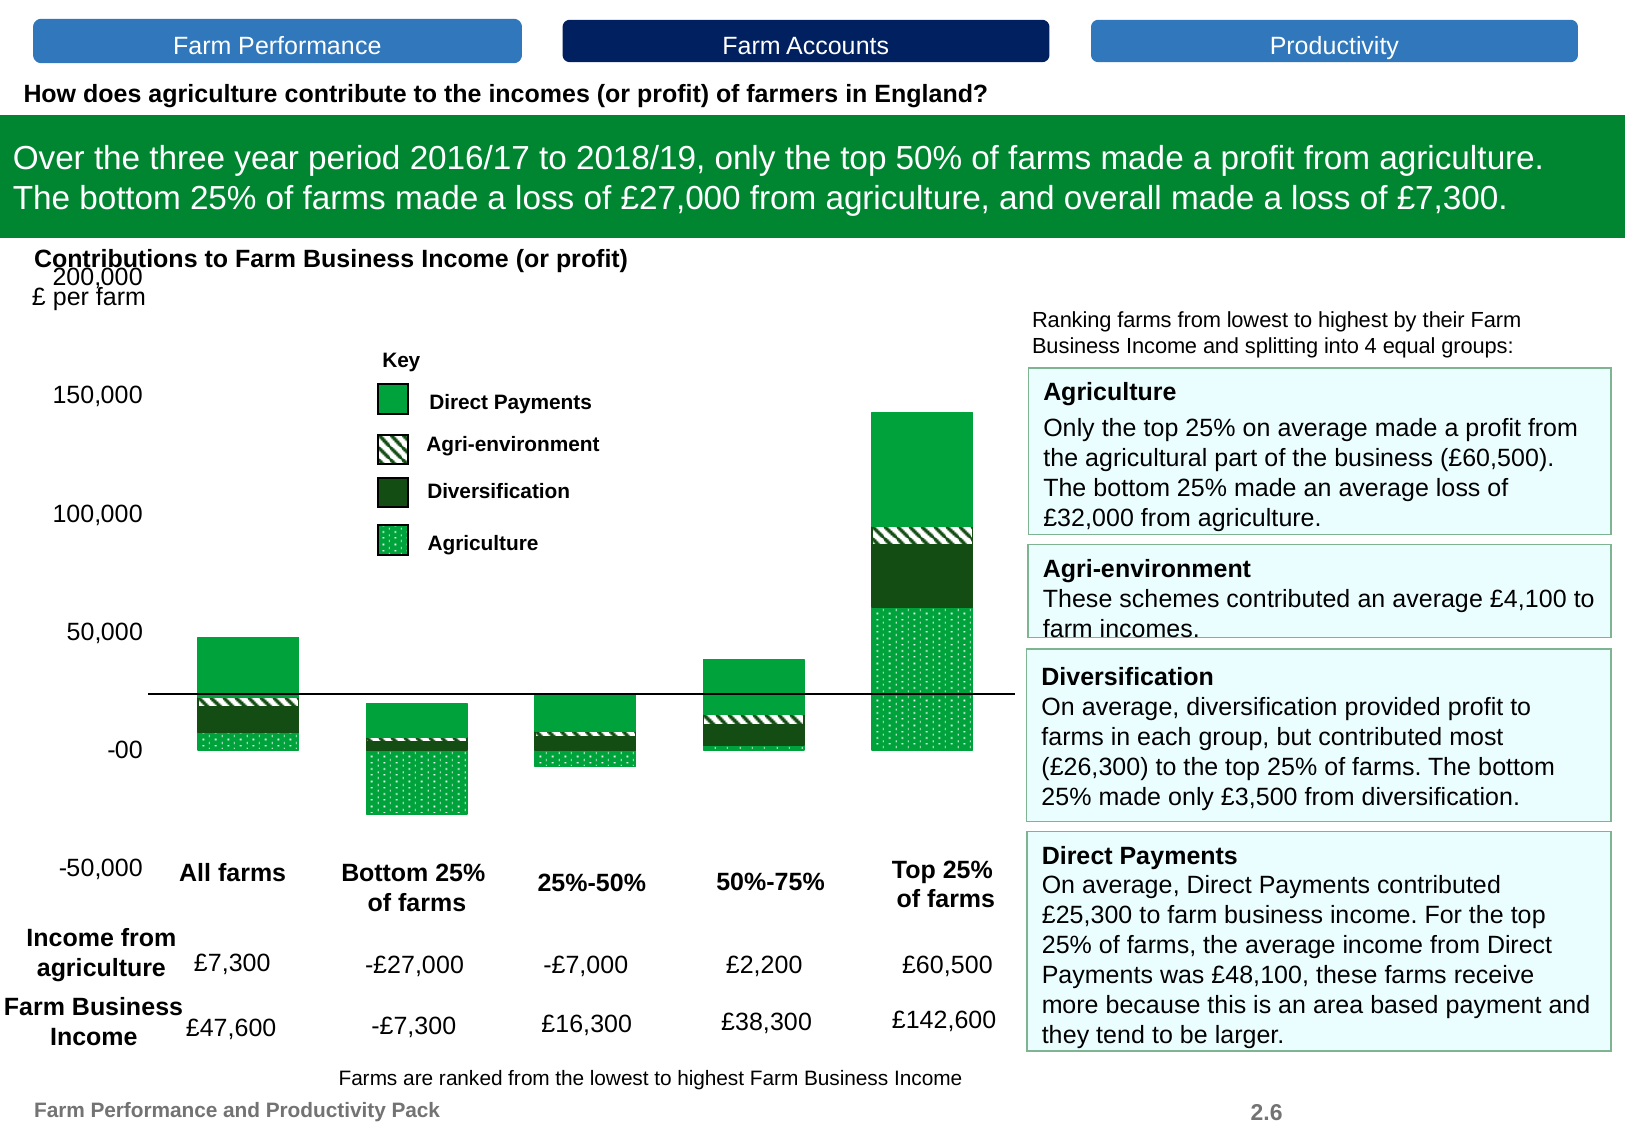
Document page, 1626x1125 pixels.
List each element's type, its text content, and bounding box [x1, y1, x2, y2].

text_box Key [362, 338, 440, 380]
text_box Diversification [342, 470, 656, 511]
text_box [378, 435, 408, 464]
text_box Top 25% of farms [848, 853, 1026, 913]
text_box Farm Accounts [562, 19, 1050, 63]
text_box Diversification On average, diversification provided profit to farms in each group, but contributed most (£26,300) to the top 25% of farms. The bottom 25% made only £3,500 from diversification. [1026, 649, 1611, 822]
text_box [378, 384, 408, 414]
text_box Direct Payments [384, 380, 638, 422]
text_box Agriculture Only the top 25% on average made a profit from the agricultural part of the business (£60,500). The bottom 25% made an average loss of £32,000 from agriculture. [1028, 367, 1611, 535]
text_box Farm Business Income [0, 991, 188, 1051]
text_box Agriculture [412, 522, 724, 563]
text_box Contributions to Farm Business Income (or profit) [34, 243, 636, 250]
text_box Bottom 25% of farms [322, 856, 512, 916]
text_box Direct Payments On average, Direct Payments contributed £25,300 to farm business income. For the top 25% of farms, the average income from Direct Payments was £48,100, these farms receive more because this is an area based payment and they tend to be larger. [1026, 831, 1611, 1052]
text_box £38,300 [721, 1005, 812, 1035]
text_box -£27,000 [365, 949, 464, 979]
text_box All farms [179, 856, 287, 887]
text_box [327, 471, 639, 512]
text_box £47,600 [186, 1011, 277, 1041]
text_box 2.6 [1235, 1081, 1602, 1125]
text_box Agri-environment These schemes contributed an average £4,100 to farm incomes. [1027, 544, 1611, 638]
text_box Farm Performance [34, 19, 521, 63]
text_box £7,300 [194, 947, 271, 977]
text_box -£7,000 [543, 949, 629, 979]
text_box Income from agriculture [17, 922, 187, 982]
text_box -£7,300 [371, 1010, 457, 1040]
text_box 25%-50% [497, 867, 687, 897]
text_box £ per farm [16, 272, 212, 318]
text_box Ranking farms from lowest to highest by their Farm Business Income and splitting into 4 equal groups: [1017, 298, 1611, 366]
text_box How does agriculture contribute to the incomes (or profit) of farmers in England? [8, 69, 1016, 115]
text_box £142,600 [892, 1004, 997, 1034]
text_box 50%-75% [675, 866, 848, 896]
text_box £2,200 [726, 949, 803, 979]
text_box £60,500 [902, 949, 993, 979]
text_box Farms are ranked from the lowest to highest Farm Business Income [324, 1057, 1063, 1097]
text_box [378, 525, 408, 555]
text_box Productivity [1091, 19, 1578, 63]
chart [26, 250, 1027, 895]
text_box £16,300 [541, 1008, 633, 1038]
text_box Agri-environment [355, 423, 671, 464]
text_box Farm Performance and Productivity Pack [34, 1097, 440, 1122]
text_box Over the three year period 2016/17 to 2018/19, only the top 50% of farms made a profit from agriculture. The bottom 25% of farms made a loss of £27,000 from agriculture, and overall made a loss of £7,300. [0, 115, 1625, 238]
